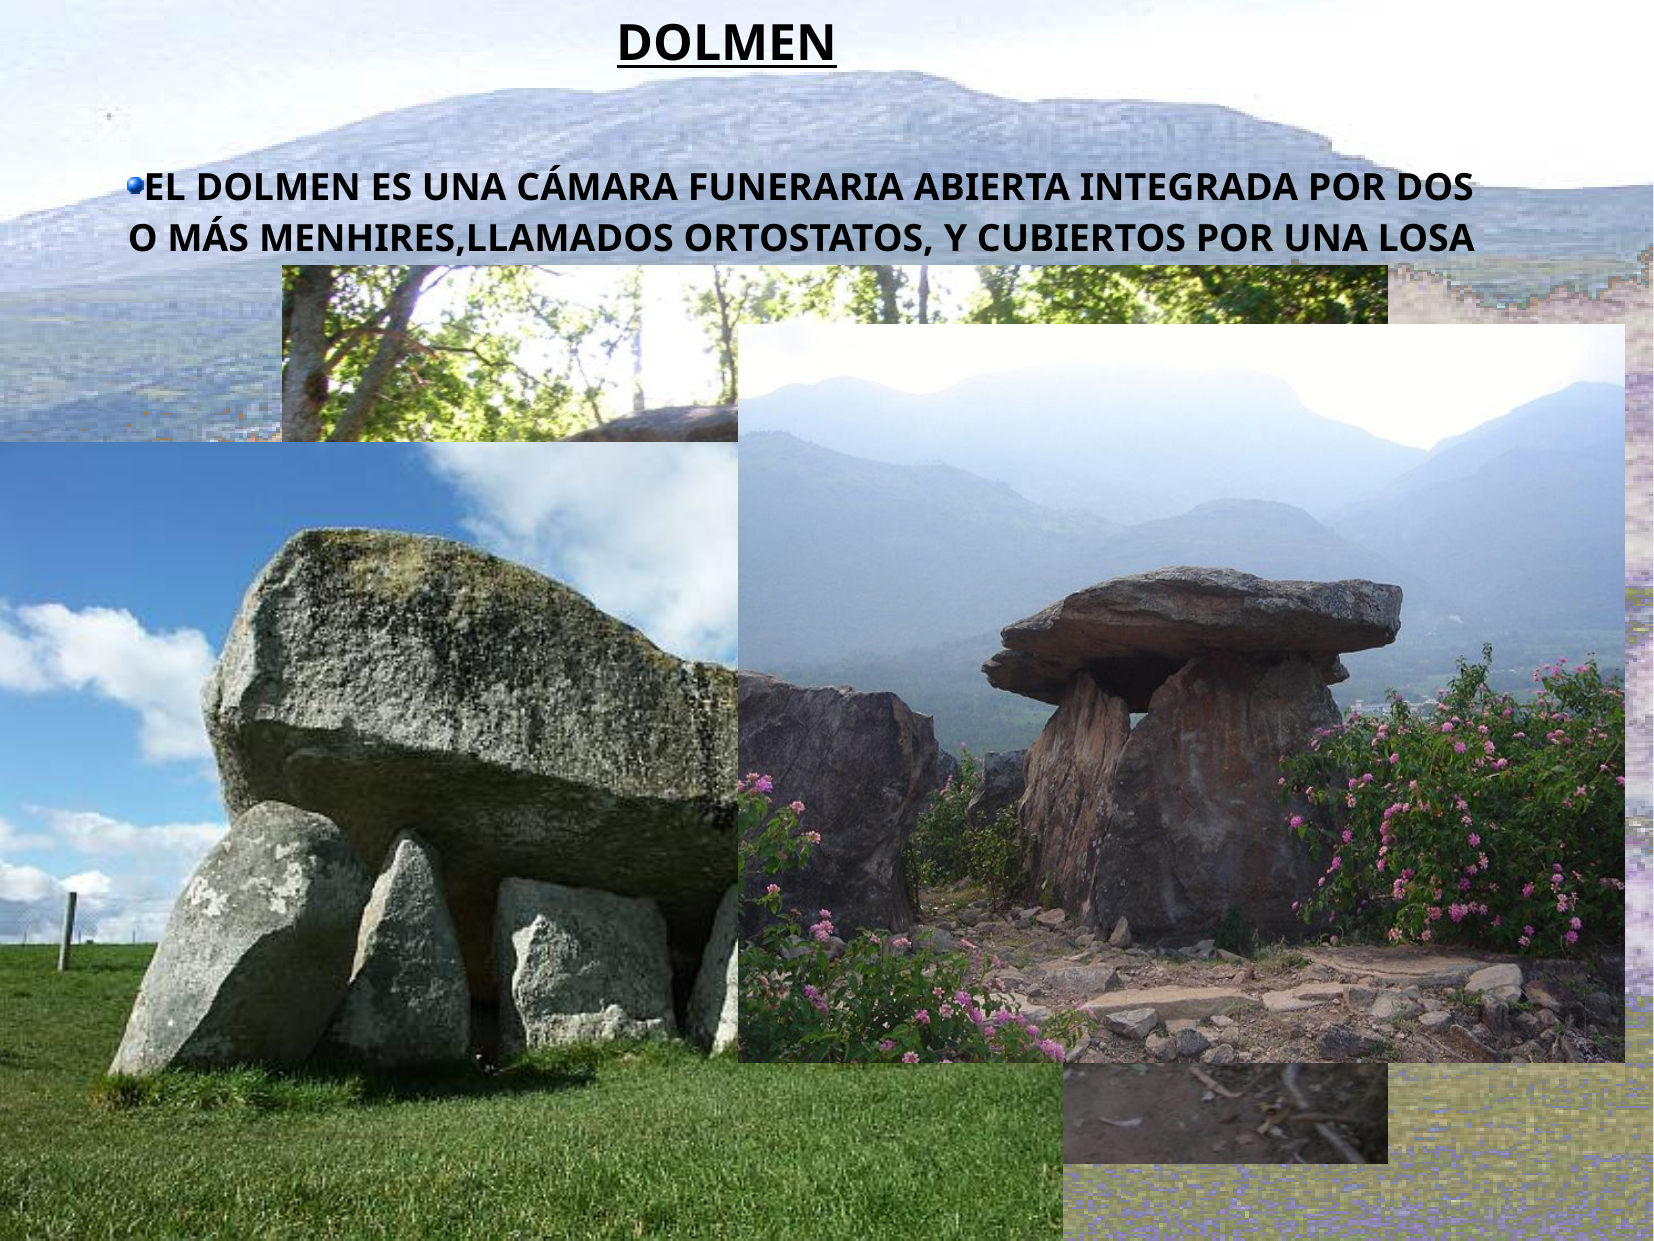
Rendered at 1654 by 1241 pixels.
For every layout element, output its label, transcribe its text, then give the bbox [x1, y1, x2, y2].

picture [0, 0, 1654, 1241]
text_box EL DOLMEN ES UNA CÁMARA FUNERARIA ABIERTA INTEGRADA POR DOS O MÁS MENHIRES,LLAMADOS ORTOSTATOS, Y CUBIERTOS POR UNA LOSA [113, 152, 1596, 258]
text_box DOLMEN [601, 0, 868, 75]
